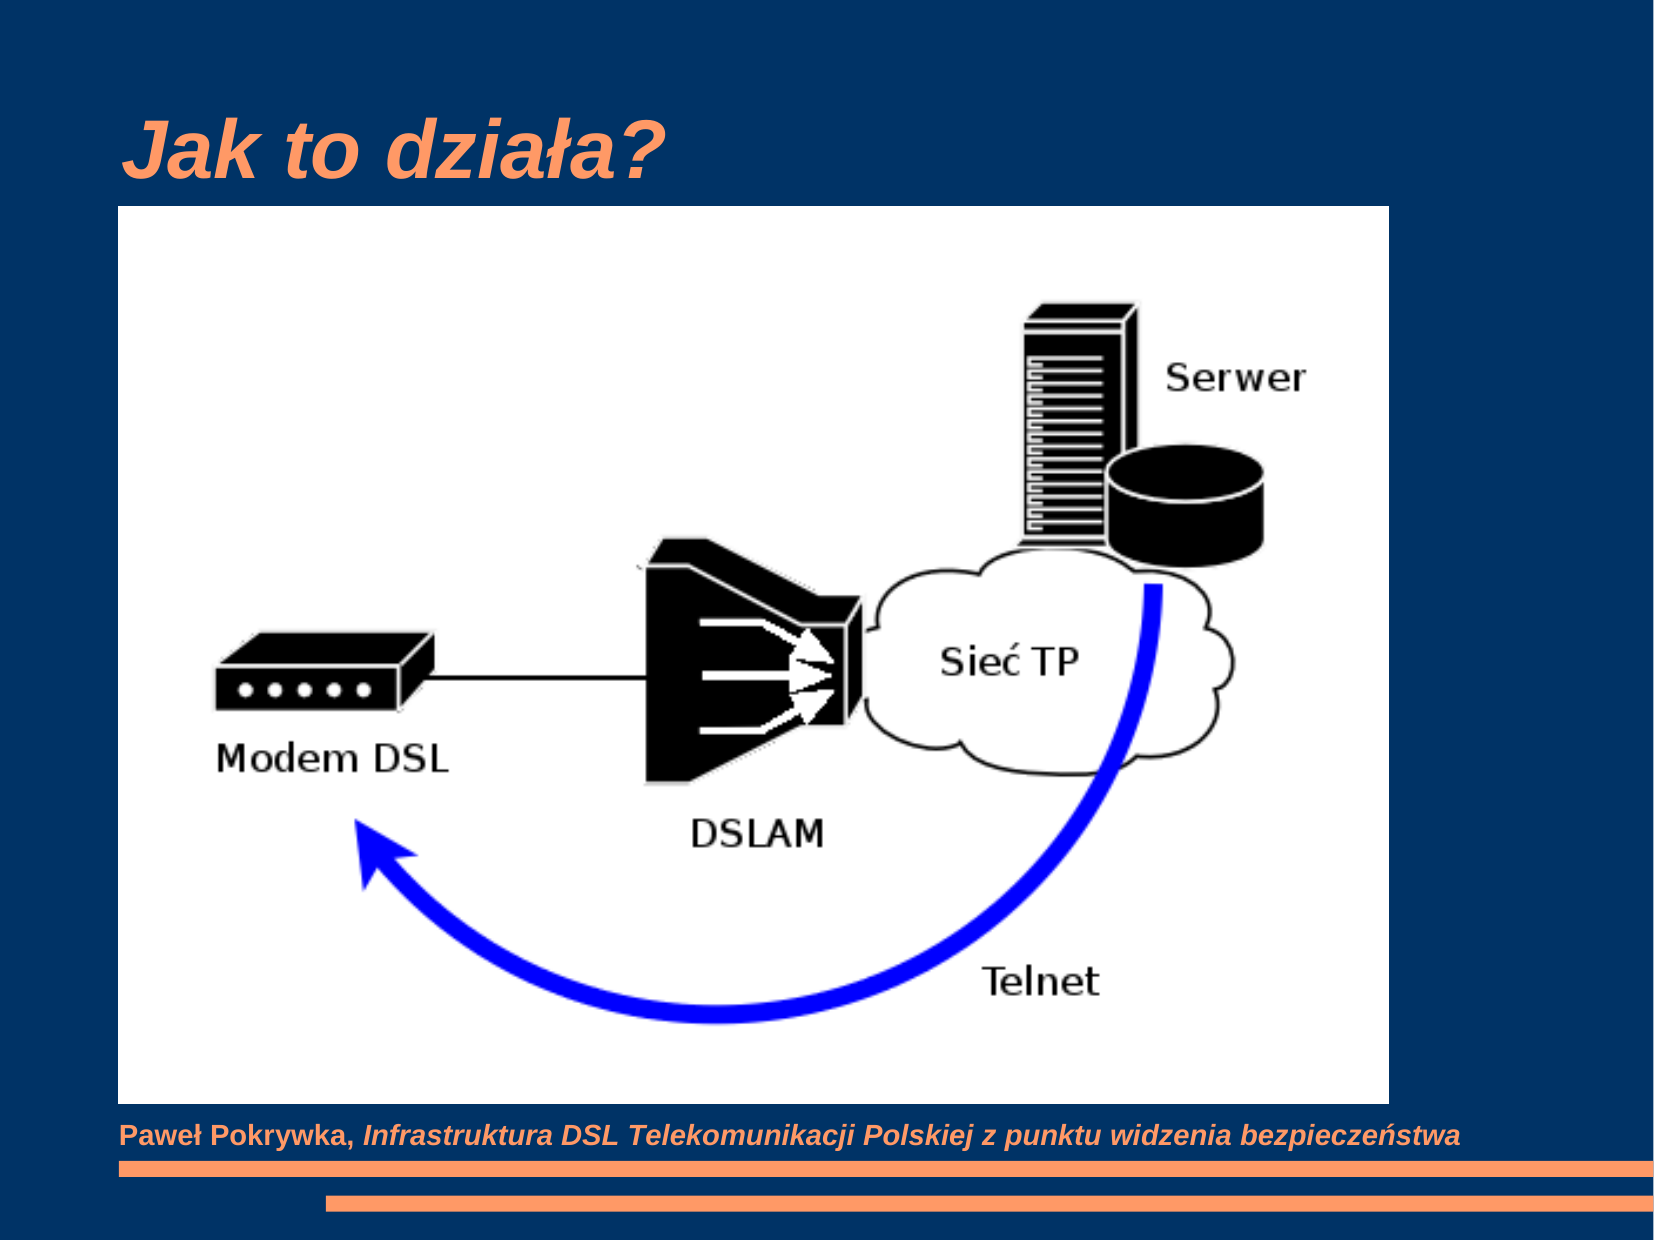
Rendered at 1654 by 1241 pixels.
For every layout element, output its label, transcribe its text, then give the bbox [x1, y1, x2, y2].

title Jak to działa? [121, 46, 1534, 254]
text_box Paweł Pokrywka, Infrastruktura DSL Telekomunikacji Polskiej z punktu widzenia bezpieczeństwa [104, 1111, 1623, 1160]
picture [118, 206, 1389, 1104]
